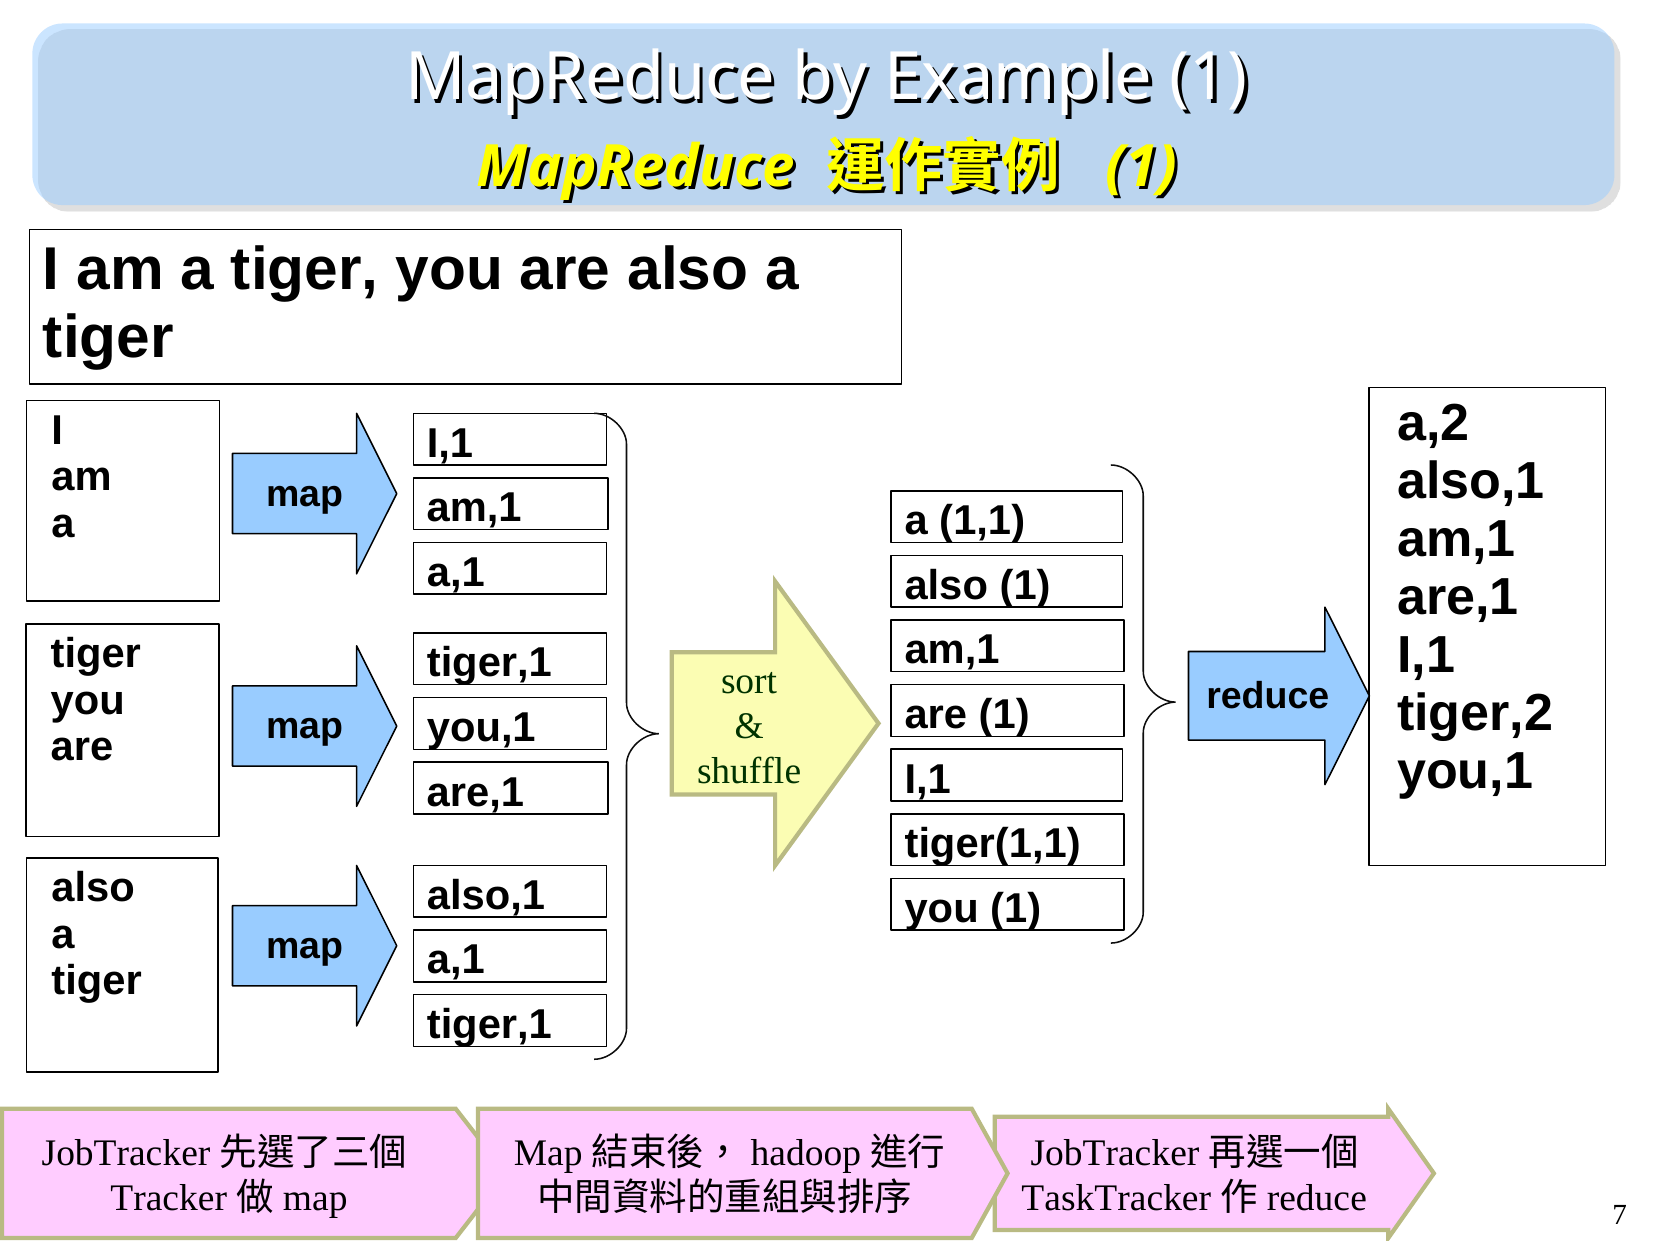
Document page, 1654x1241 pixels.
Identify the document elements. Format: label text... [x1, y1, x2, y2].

text_box tiger,1 [413, 994, 607, 1047]
text_box JobTracker先選了三個Tracker做map [2, 1108, 477, 1238]
text_box tiger,1 [413, 632, 607, 685]
text_box am,1 [413, 477, 608, 530]
text_box also a tiger [26, 857, 219, 1073]
text_box map [232, 865, 397, 1026]
text_box tiger you are [25, 624, 219, 837]
text_box JobTracker再選一個TaskTracker作reduce [994, 1108, 1434, 1238]
text_box a,1 [413, 930, 607, 982]
text_box [1530, 23, 1615, 206]
text_box am,1 [891, 620, 1124, 672]
text_box I am a [26, 400, 220, 601]
text_box also,1 [413, 865, 607, 918]
text_box also (1) [891, 555, 1123, 608]
text_box a,1 [413, 542, 607, 595]
text_box you,1 [413, 697, 607, 750]
text_box are,1 [413, 762, 608, 814]
text_box a (1,1) [891, 490, 1123, 543]
text_box Map結束後，hadoop進行中間資料的重組與排序 [477, 1108, 1008, 1238]
text_box sort & shuffle [671, 581, 879, 866]
text_box a,2 also,1 am,1 are,1 I,1 tiger,2 you,1 [1369, 387, 1606, 866]
text_box [32, 23, 123, 206]
text_box map [232, 645, 397, 807]
title MapReduce by Example (1) MapReduce 運作實例 (1) [123, 20, 1530, 211]
text_box map [232, 413, 397, 574]
text_box you (1) [891, 878, 1124, 931]
text_box reduce [1188, 607, 1370, 785]
text_box are (1) [891, 684, 1124, 737]
text_box I,1 [413, 413, 607, 466]
text_box tiger(1,1) [891, 813, 1124, 866]
text_box I am a tiger, you are also a tiger [29, 229, 902, 384]
text_box I,1 [891, 749, 1123, 801]
